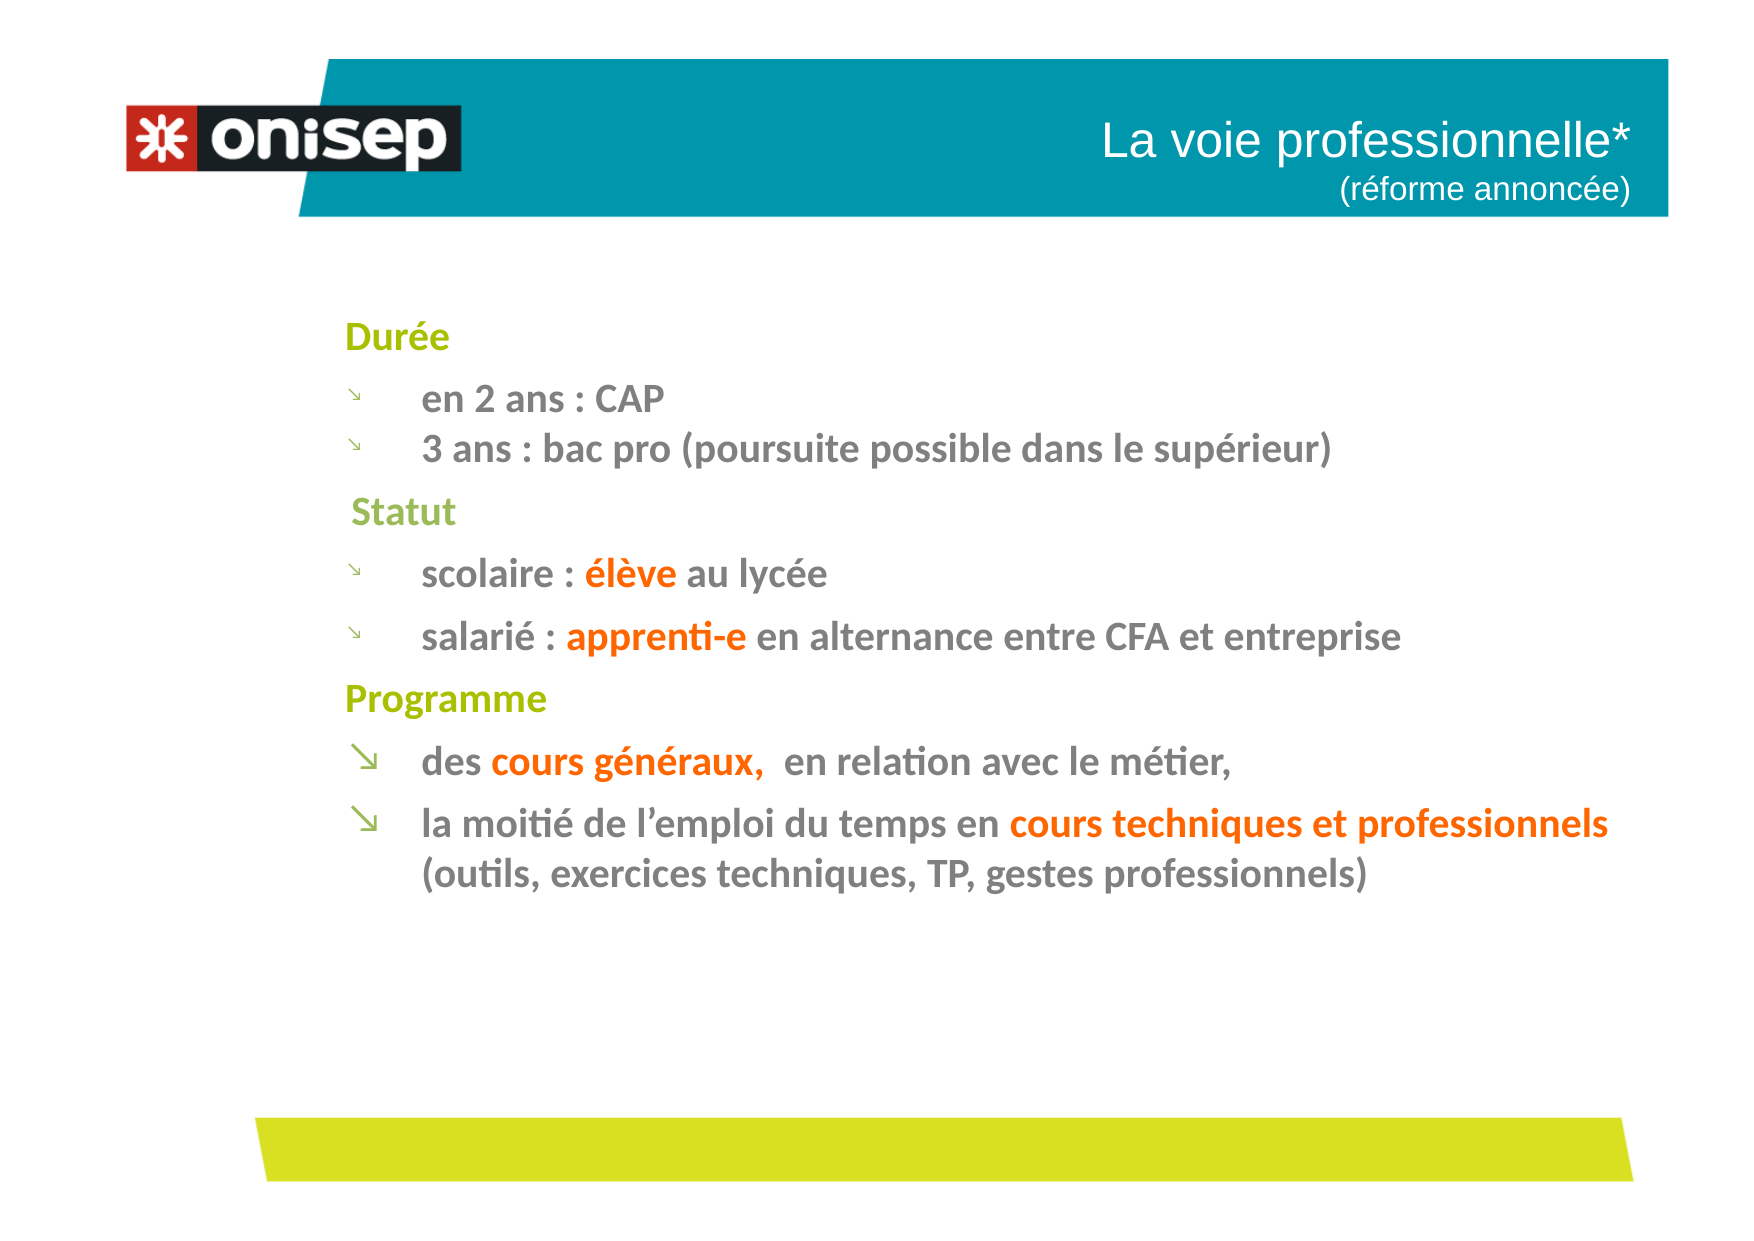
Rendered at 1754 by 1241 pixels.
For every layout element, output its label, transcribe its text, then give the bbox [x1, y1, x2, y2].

text_box Durée en 2 ans : CAP 3 ans : bac pro (poursuite possible dans le supérieur) Statut scolaire : élève au lycée salarié : apprenti-e en alternance entre CFA et entreprise Programme des cours généraux, en relation avec le métier, la moitié de l’emploi du temps en cours techniques et professionnels (outils, exercices techniques, TP, gestes professionnels) [256, 243, 1669, 1009]
picture [59, 59, 1669, 1182]
text_box La voie professionnelle* (réforme annoncée) [122, 99, 1647, 216]
